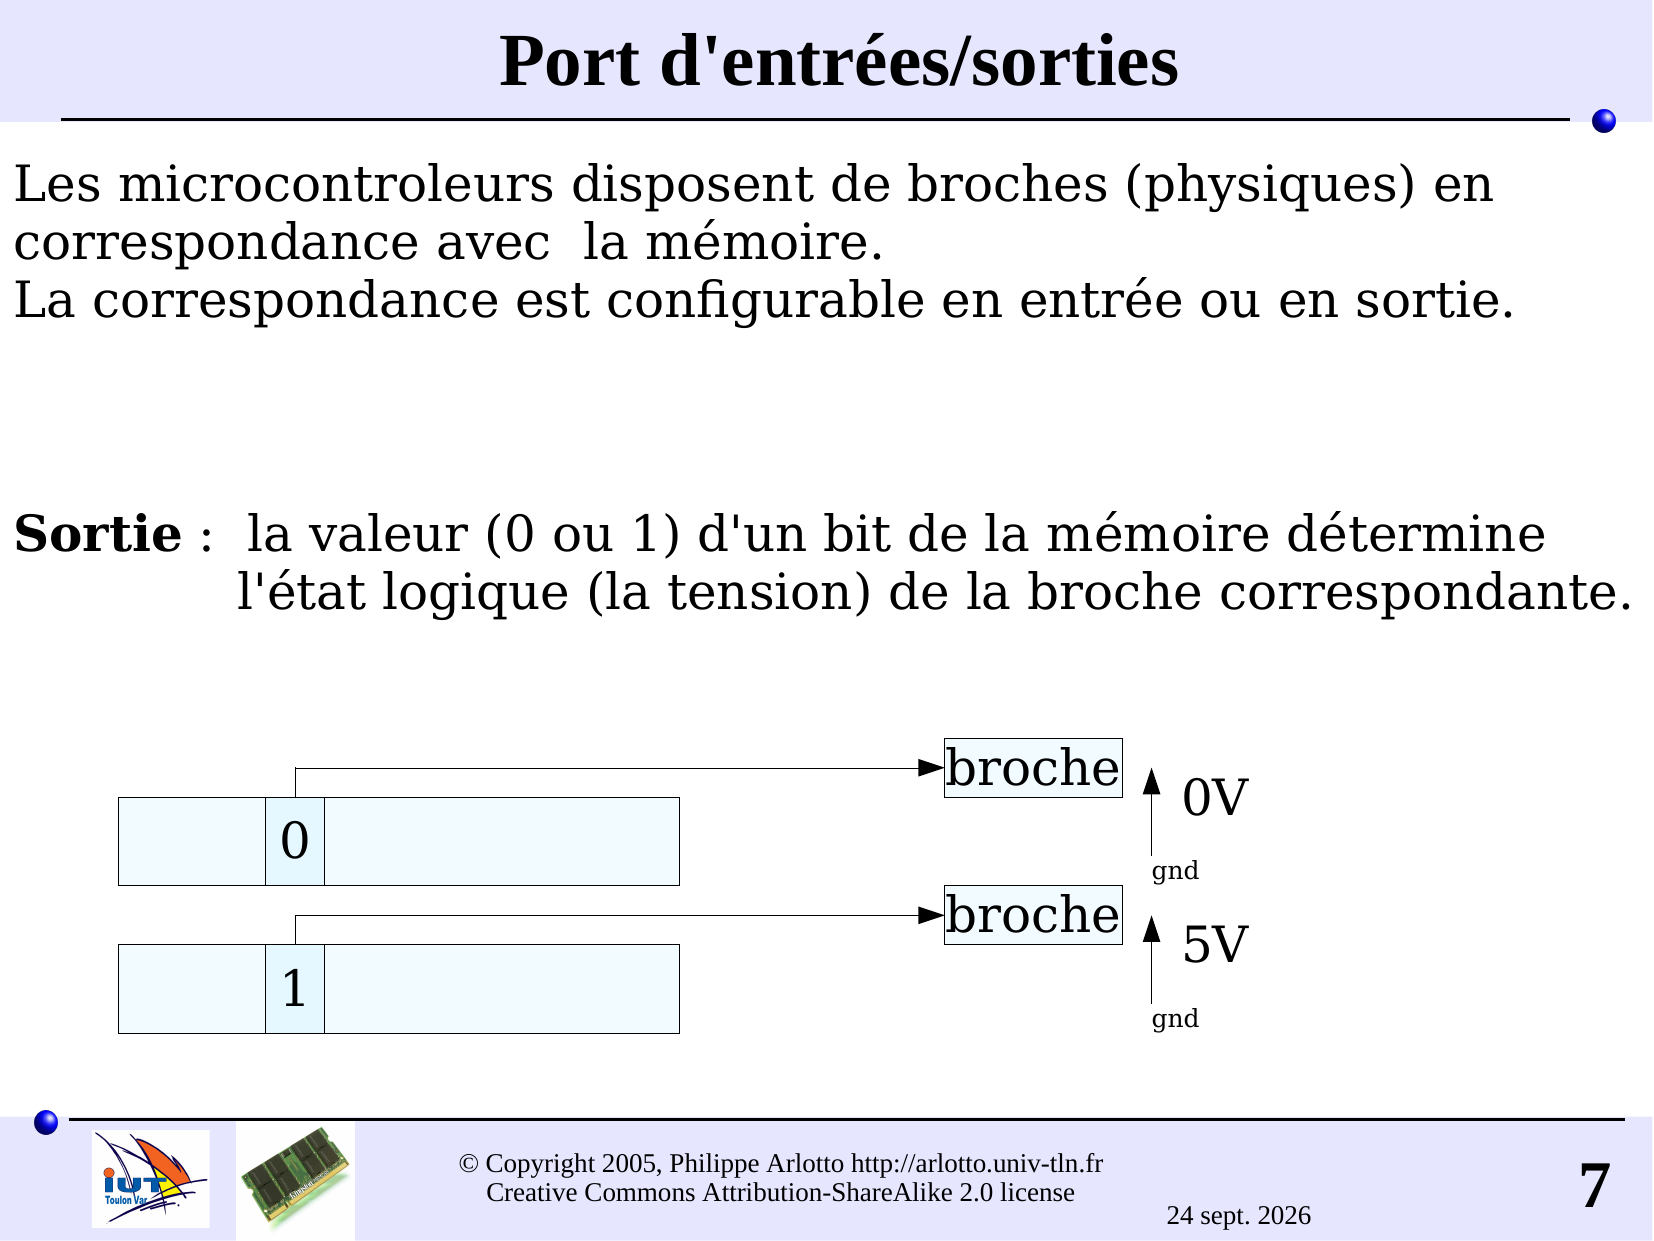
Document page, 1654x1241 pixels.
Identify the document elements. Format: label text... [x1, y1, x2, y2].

text_box Les microcontroleurs disposent de broches (physiques) en correspondance avec la mémoire. La correspondance est configurable en entrée ou en sortie. Sortie : la valeur (0 ou 1) d'un bit de la mémoire détermine l'état logique (la tension) de la broche correspondante. [13, 155, 1653, 622]
text_box 5V [1181, 916, 1300, 975]
text_box broche [944, 885, 1123, 945]
text_box [118, 944, 265, 1034]
text_box [325, 797, 680, 886]
text_box 0V [1181, 768, 1300, 827]
title Port d'entrées/sorties [95, 11, 1585, 110]
text_box [325, 944, 680, 1034]
text_box 0 [265, 797, 325, 886]
picture [236, 1121, 355, 1241]
text_box [118, 797, 265, 886]
text_box gnd [1151, 856, 1200, 886]
text_box 1 [265, 944, 325, 1034]
text_box broche [944, 738, 1123, 798]
text_box gnd [1151, 1003, 1200, 1034]
